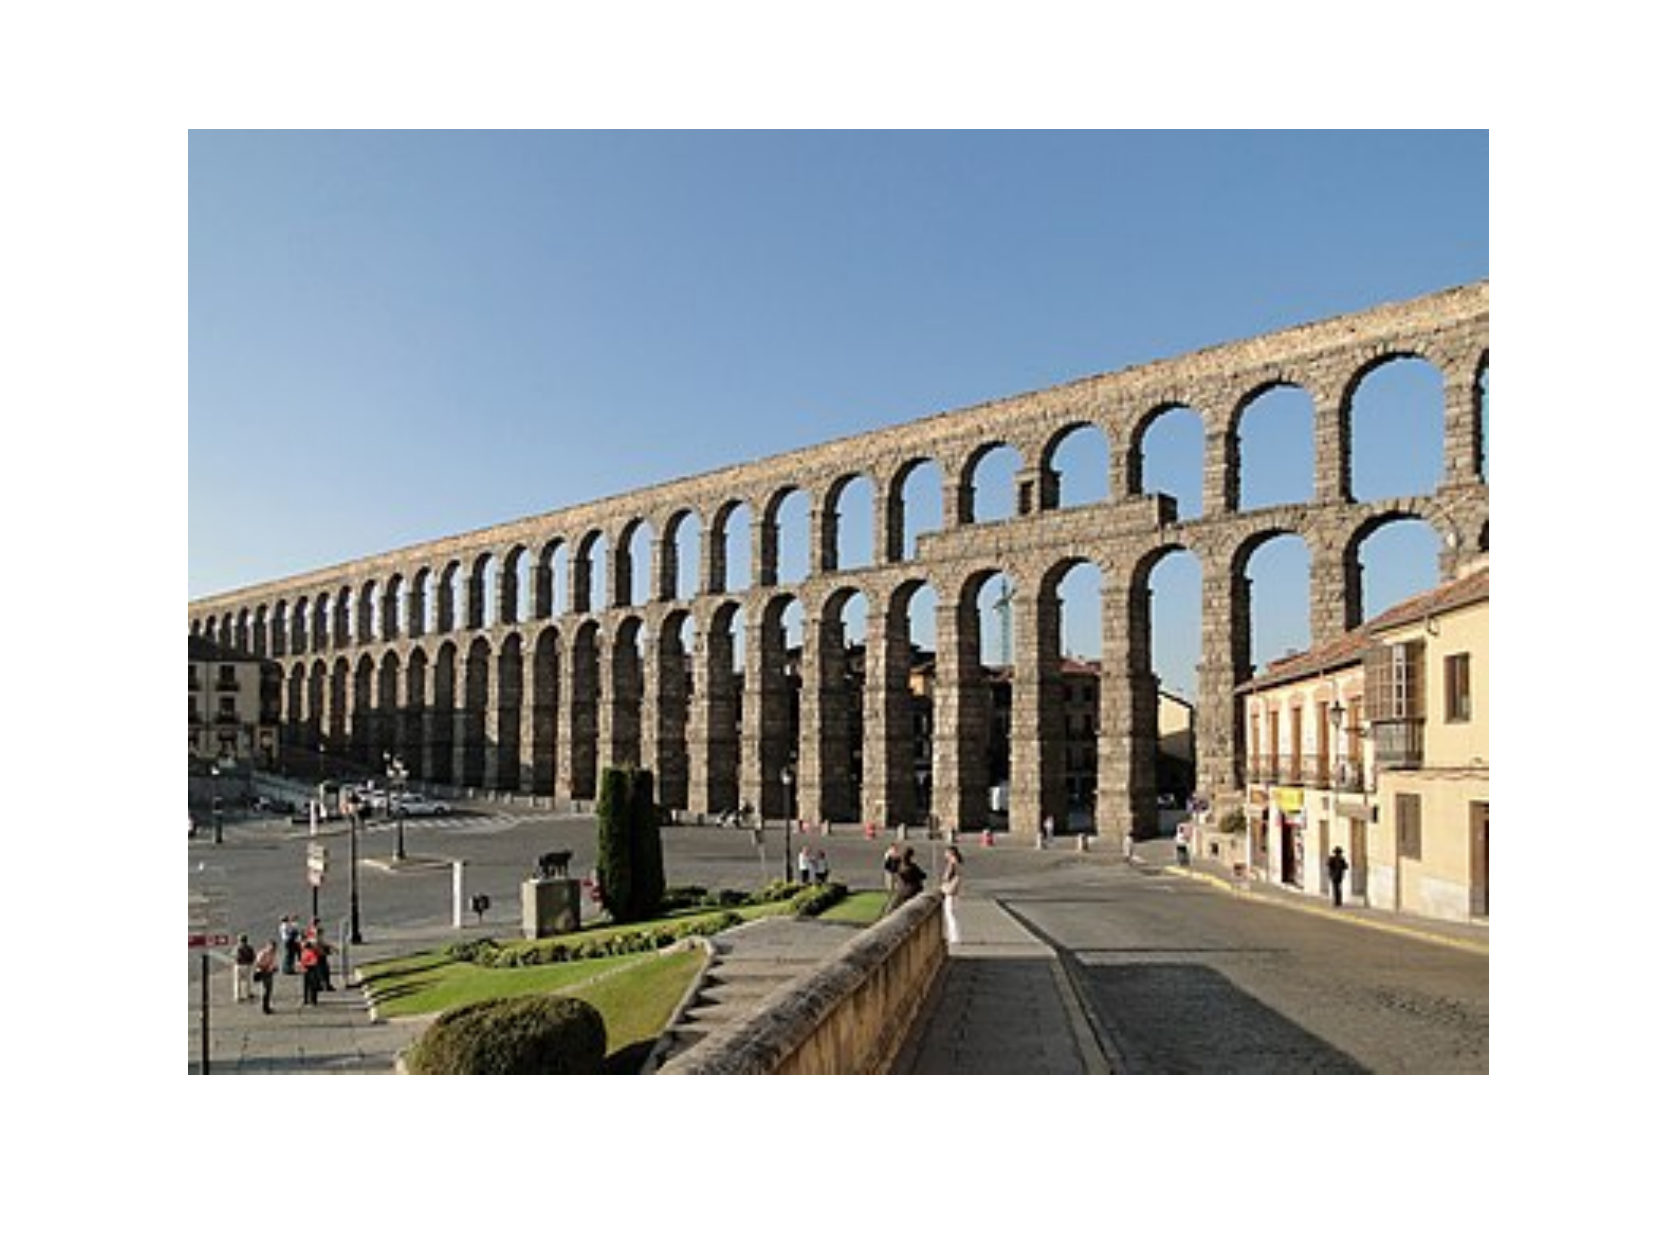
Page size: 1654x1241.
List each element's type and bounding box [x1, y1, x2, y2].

picture [188, 129, 1489, 1075]
